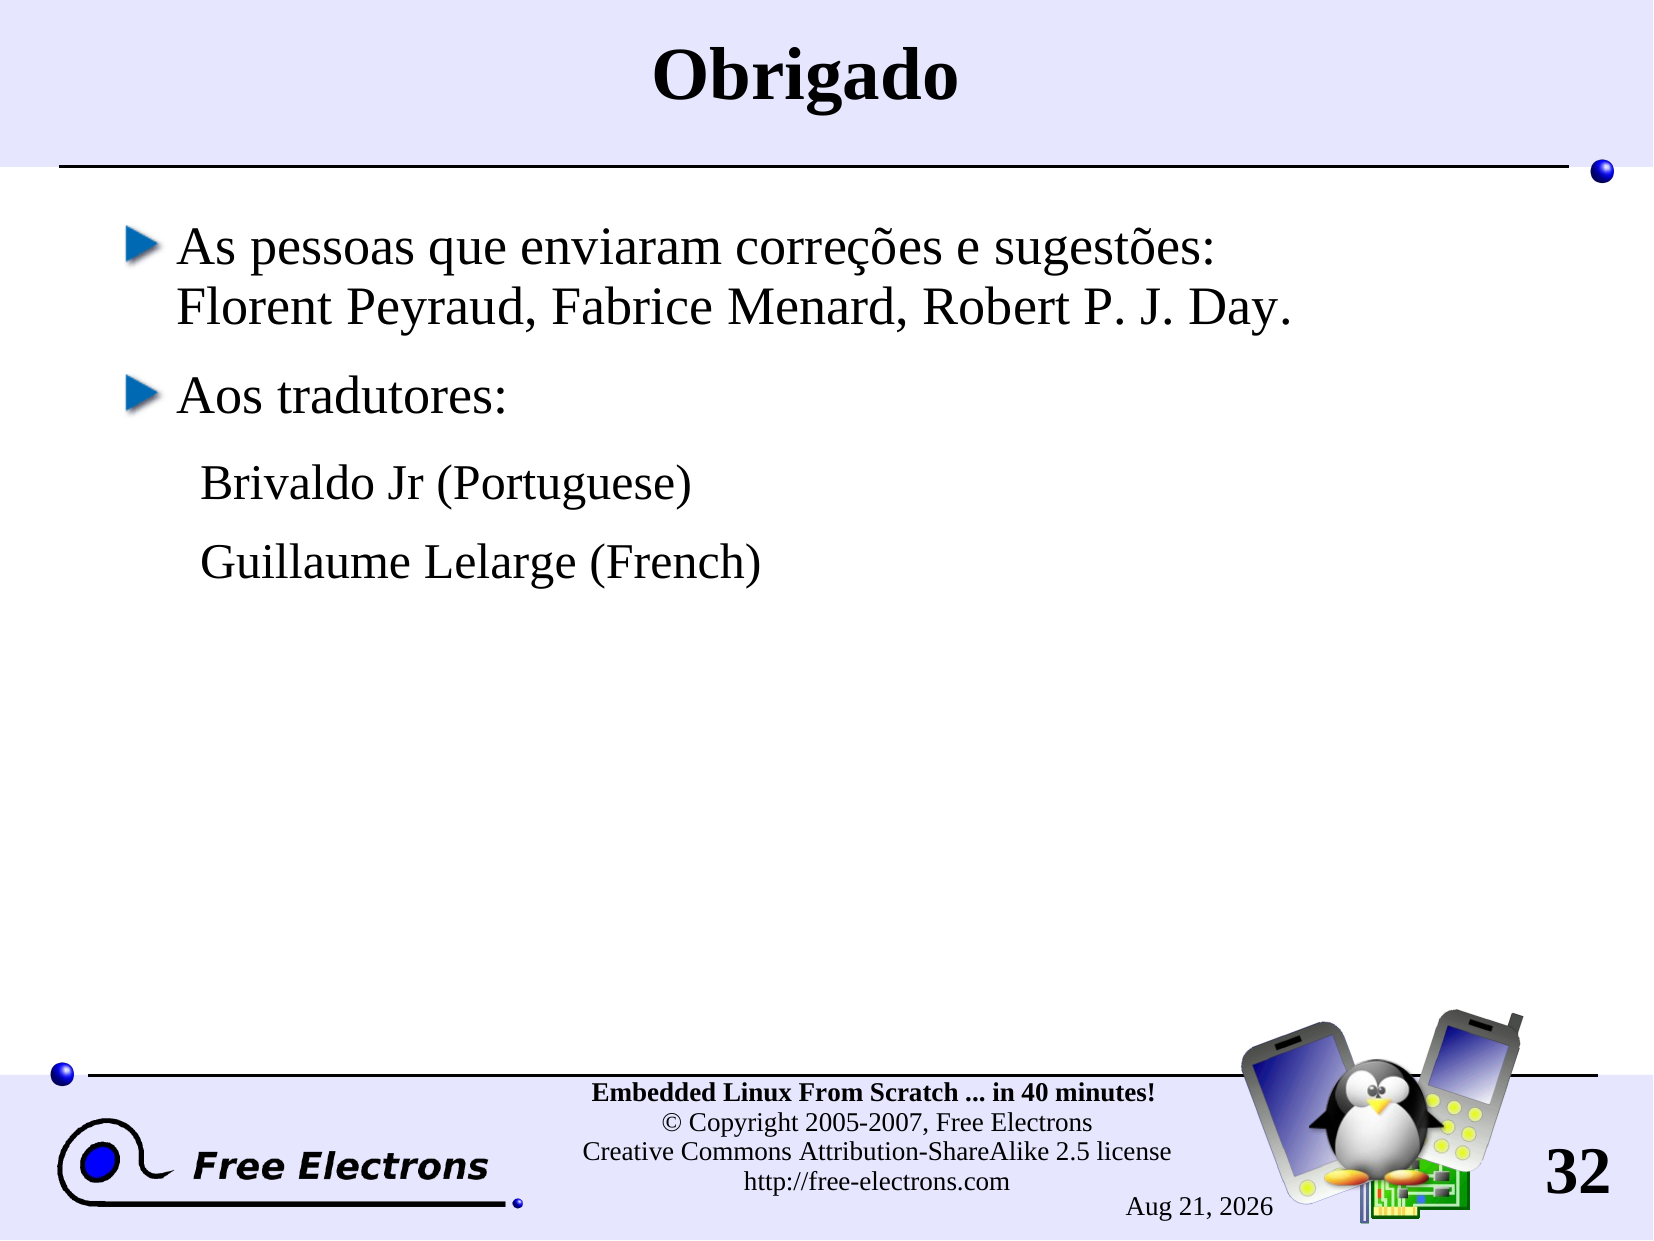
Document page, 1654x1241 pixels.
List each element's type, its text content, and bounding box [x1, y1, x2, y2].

picture [1231, 1007, 1538, 1241]
list As pessoas que enviaram correções e sugestões: Florent Peyraud, Fabrice Menard, Robert P. J. Day. Aos tradutores: Brivaldo Jr (Portuguese) Guillaume Lelarge (French) [105, 216, 1518, 1066]
picture [50, 1107, 527, 1216]
title Obrigado [60, 25, 1551, 124]
